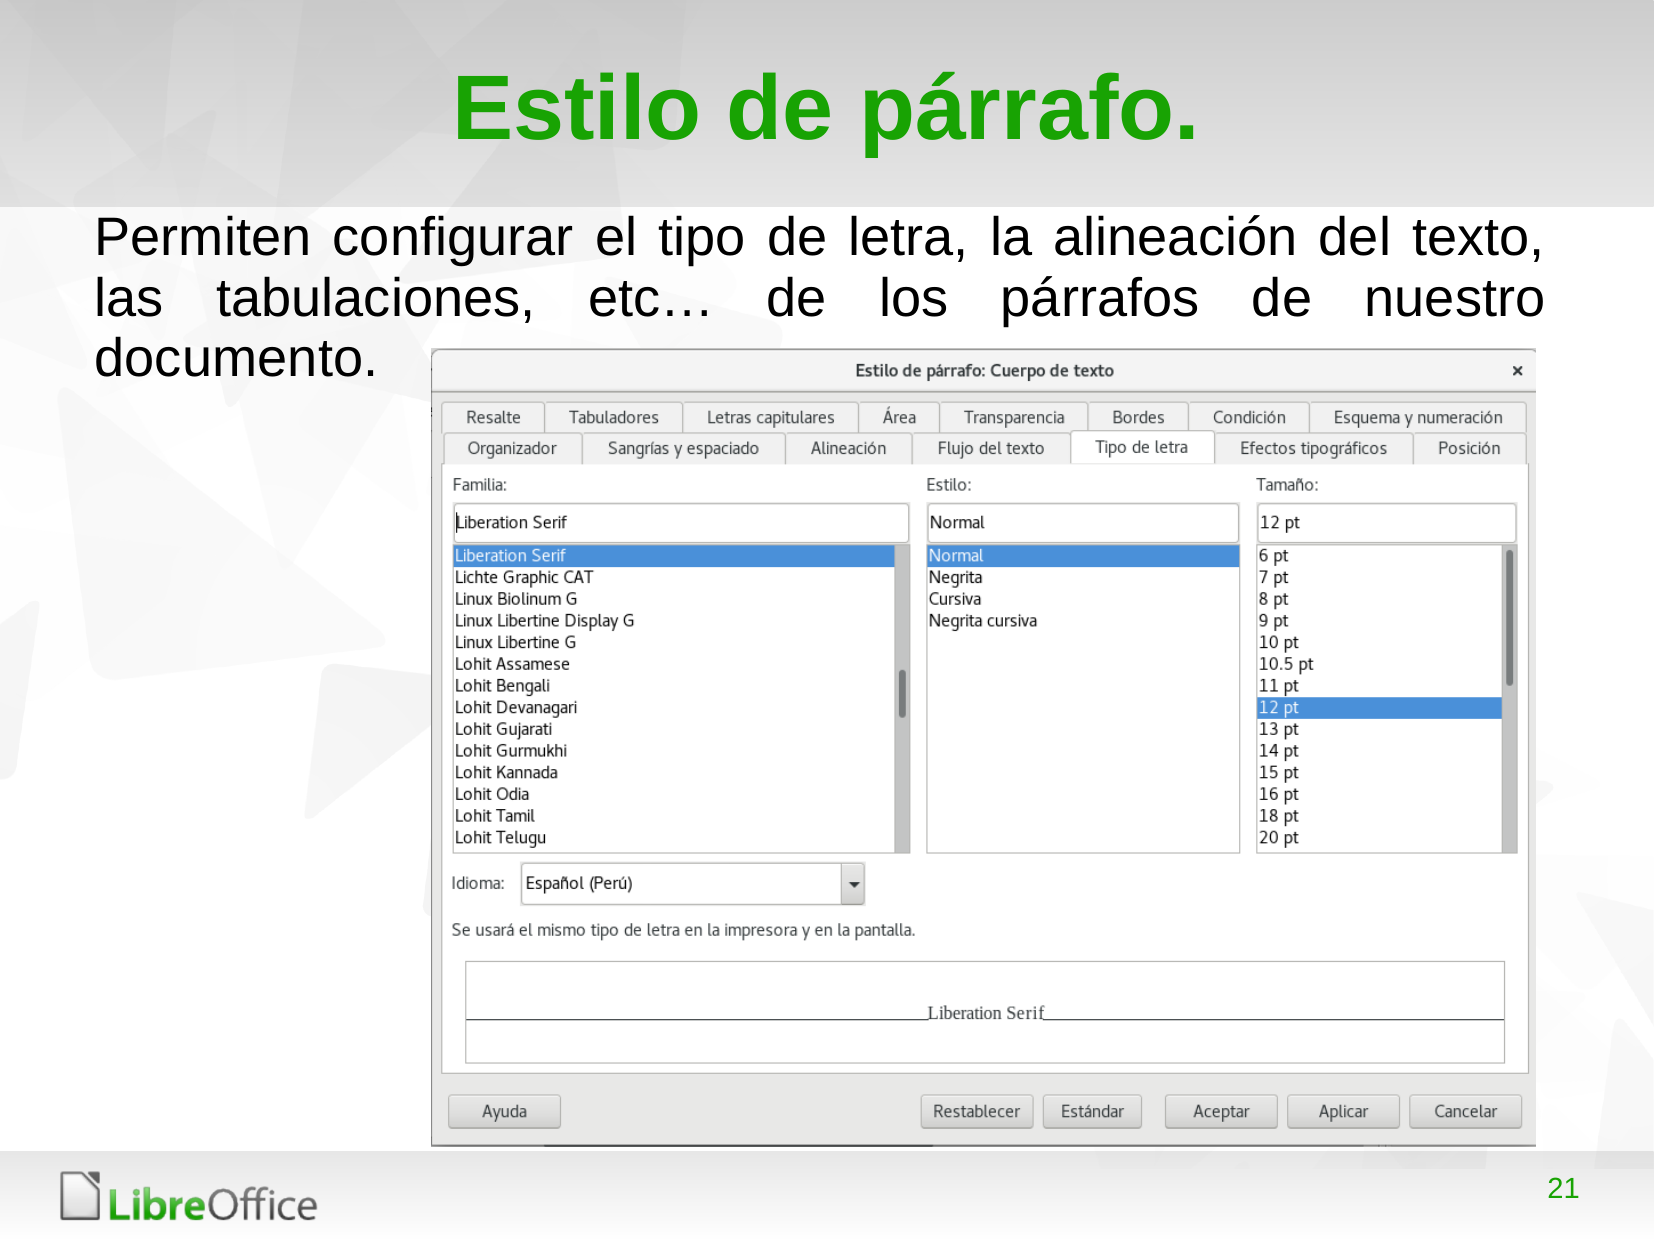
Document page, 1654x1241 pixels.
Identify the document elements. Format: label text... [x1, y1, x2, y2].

picture [41, 1152, 337, 1240]
list Permiten configurar el tipo de letra, la alineación del texto, las tabulaciones, etc… de los párrafos de nuestro documento. [94, 206, 1548, 414]
picture [0, 0, 1654, 1169]
title Estilo de párrafo. [82, 49, 1571, 166]
